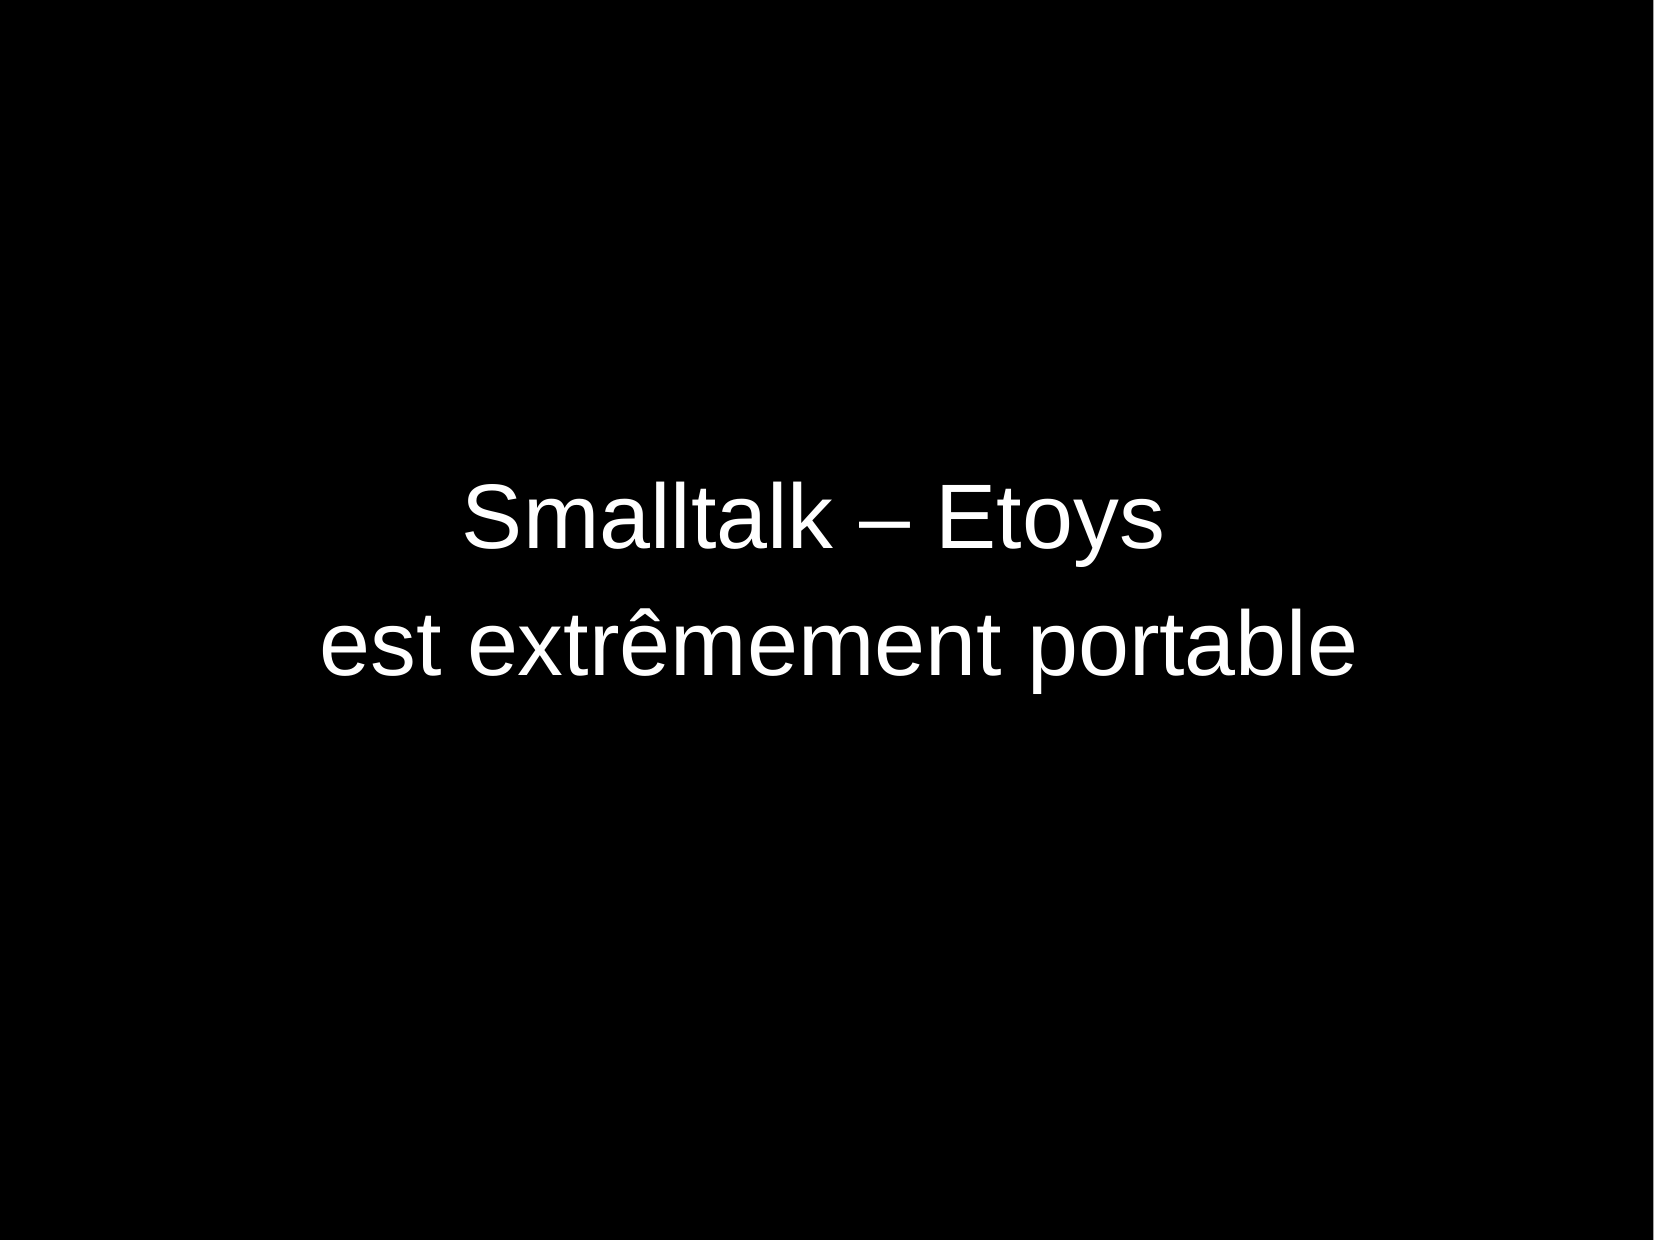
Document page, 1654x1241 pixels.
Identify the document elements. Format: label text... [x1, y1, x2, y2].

text_box Smalltalk – Etoys est extrêmement portable [88, 457, 1565, 783]
